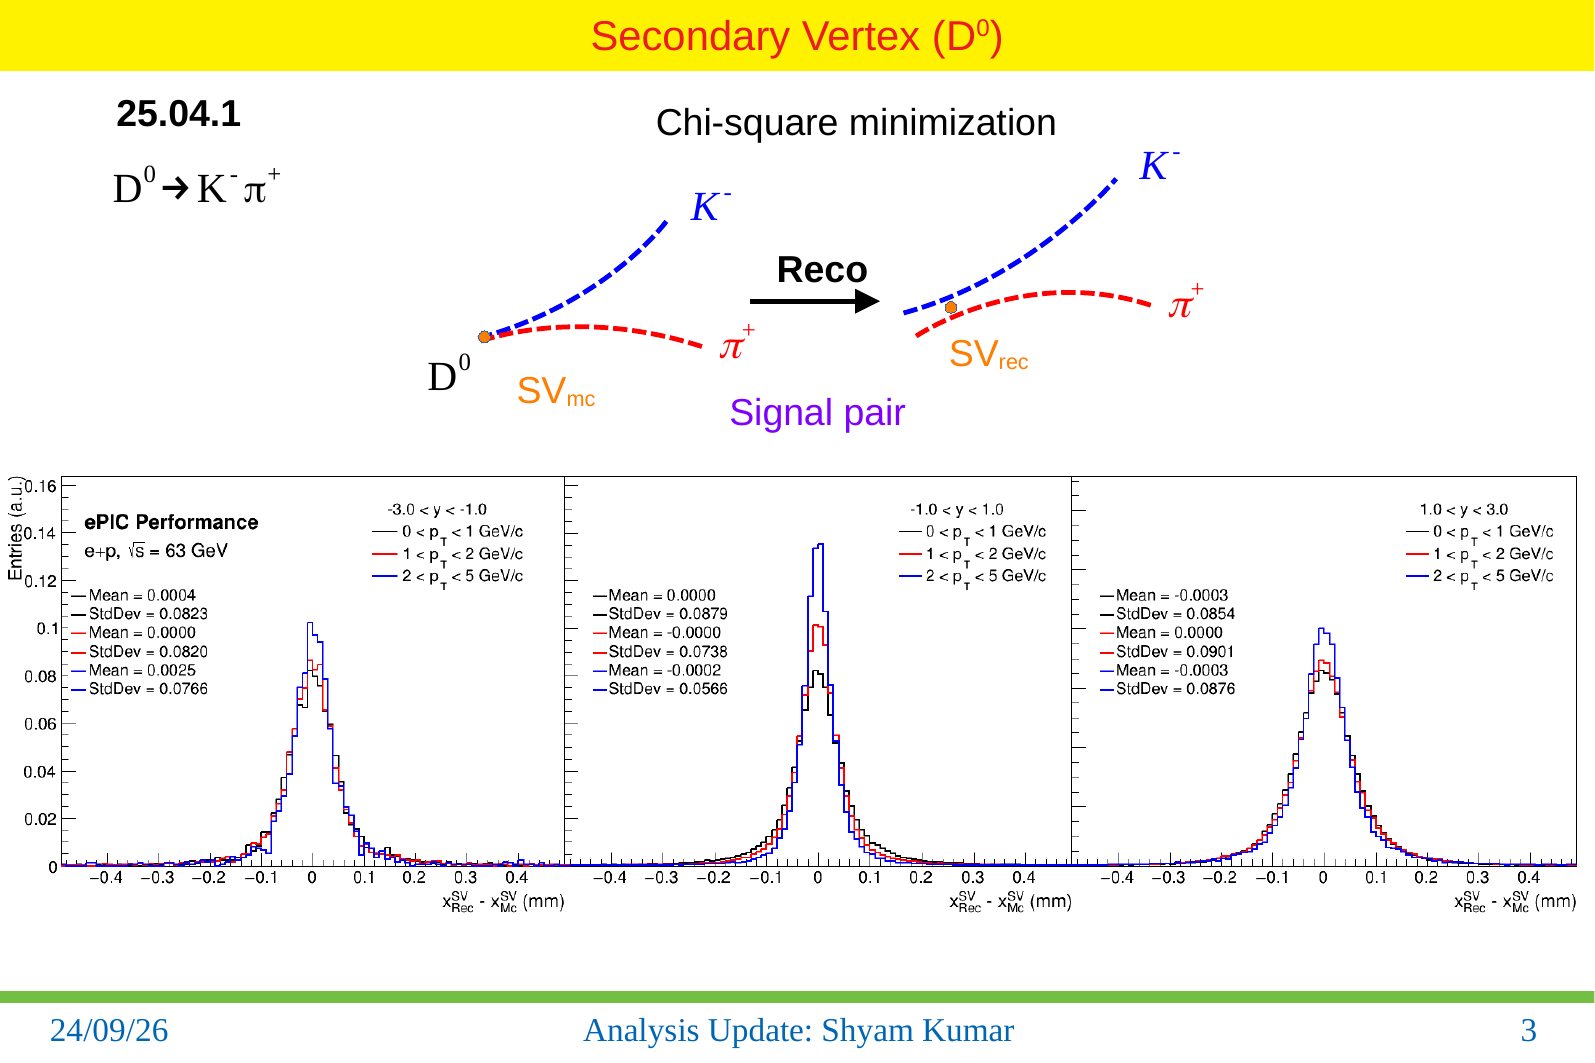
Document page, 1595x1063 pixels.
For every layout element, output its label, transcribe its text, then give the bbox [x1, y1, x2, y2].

text_box Reco [761, 240, 1081, 340]
chart [710, 316, 762, 362]
chart [1159, 275, 1211, 321]
text_box [945, 301, 957, 314]
title Secondary Vertex (D0) [0, 0, 1595, 71]
text_box SVmc [501, 362, 667, 420]
chart [106, 160, 288, 213]
chart [1131, 152, 1188, 190]
text_box 25.04.1 [101, 84, 308, 142]
text_box SVrec [933, 324, 1099, 382]
picture [0, 440, 1595, 922]
chart [682, 178, 739, 231]
text_box Signal pair [714, 383, 928, 440]
chart [421, 348, 478, 401]
text_box Chi-square minimization [496, 94, 1217, 152]
text_box [478, 330, 491, 343]
